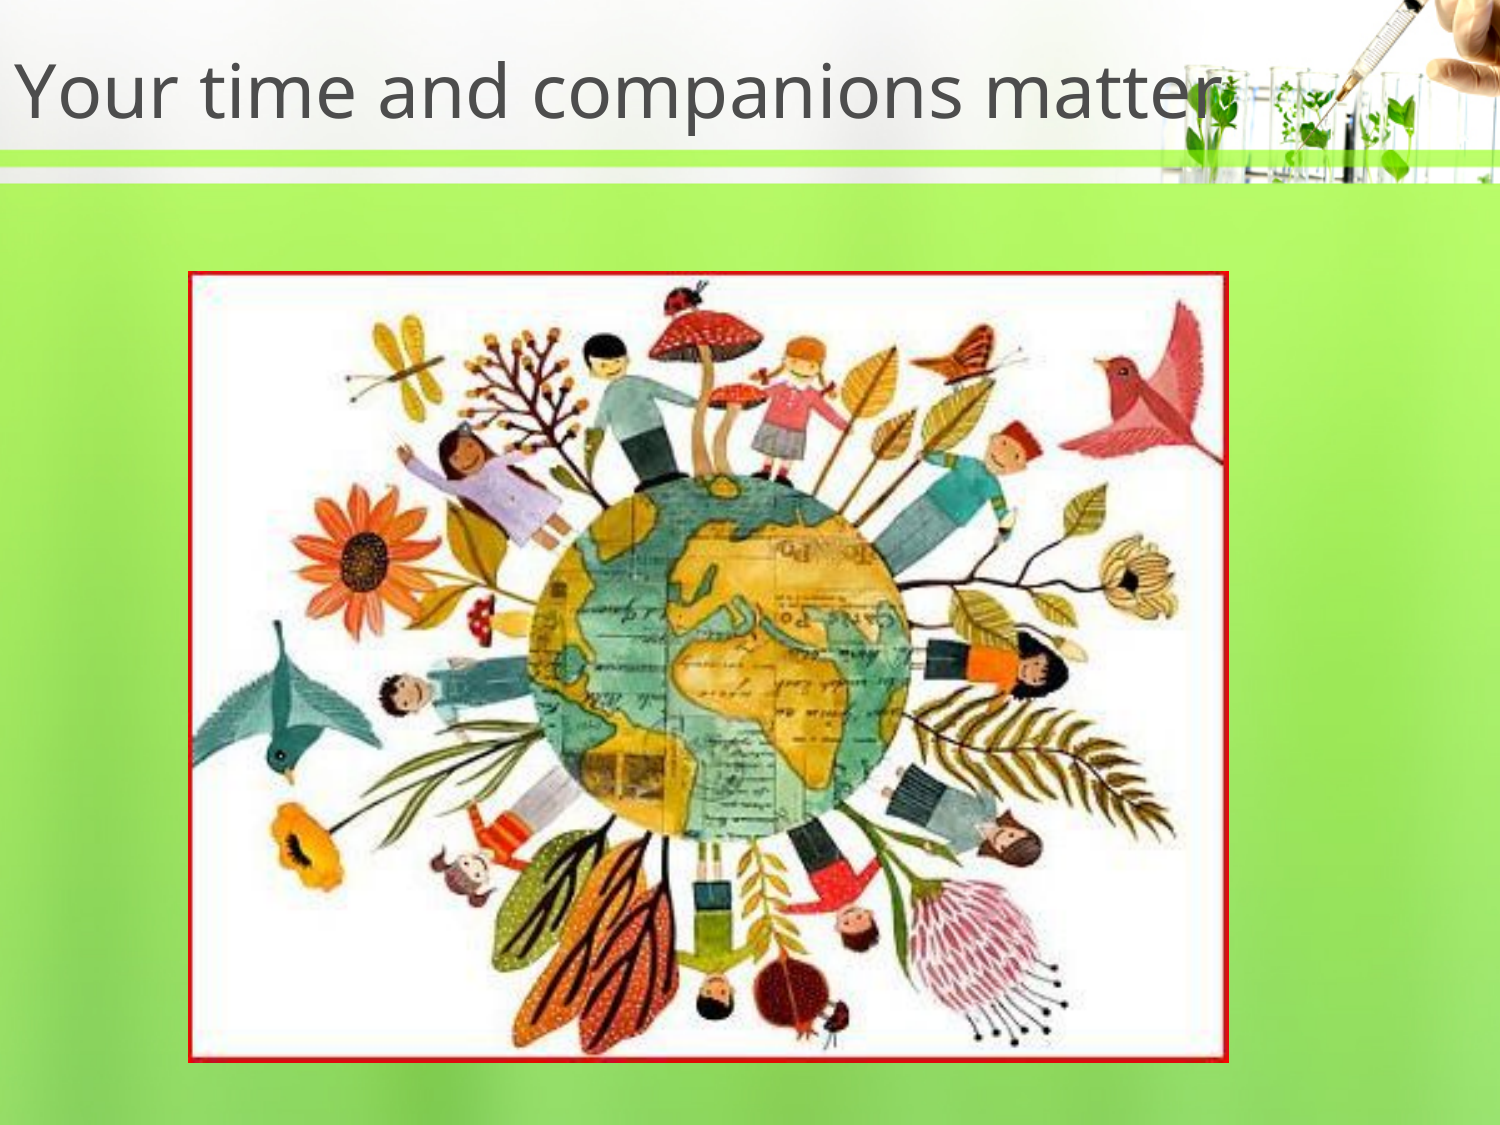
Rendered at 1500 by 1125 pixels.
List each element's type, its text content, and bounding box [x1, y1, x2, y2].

picture [188, 271, 1229, 1063]
title Your time and companions matter [0, 35, 1433, 361]
